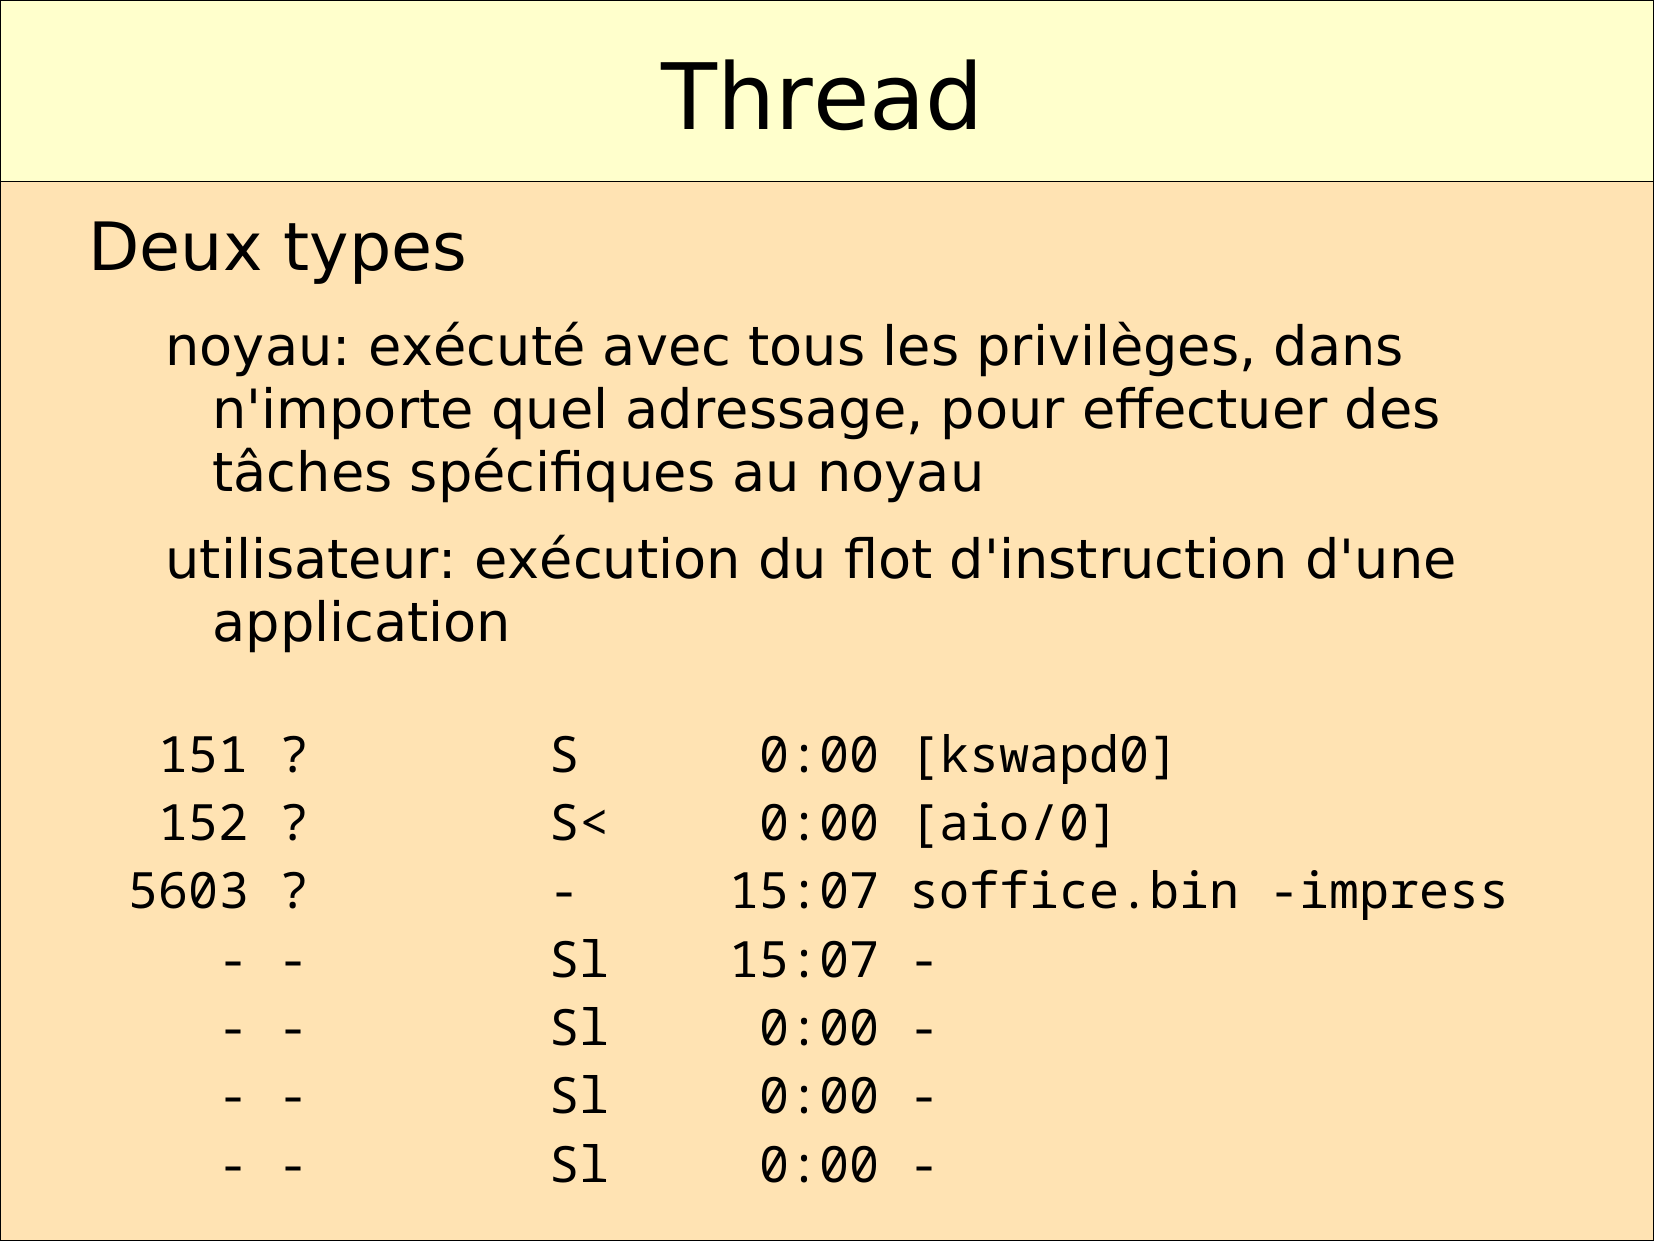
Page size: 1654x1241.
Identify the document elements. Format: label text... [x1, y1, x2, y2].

list Deux types noyau: exécuté avec tous les privilèges, dans n'importe quel adressage, pour effectuer des tâches spécifiques au noyau utilisateur: exécution du flot d'instruction d'une application [70, 208, 1559, 1027]
text_box 151 ? S 0:00 [kswapd0] 152 ? S< 0:00 [aio/0] 5603 ? - 15:07 soffice.bin -impress - - Sl 15:07 - - - Sl 0:00 - - - Sl 0:00 - - - Sl 0:00 - [84, 711, 1586, 1133]
title Thread [114, 38, 1531, 158]
